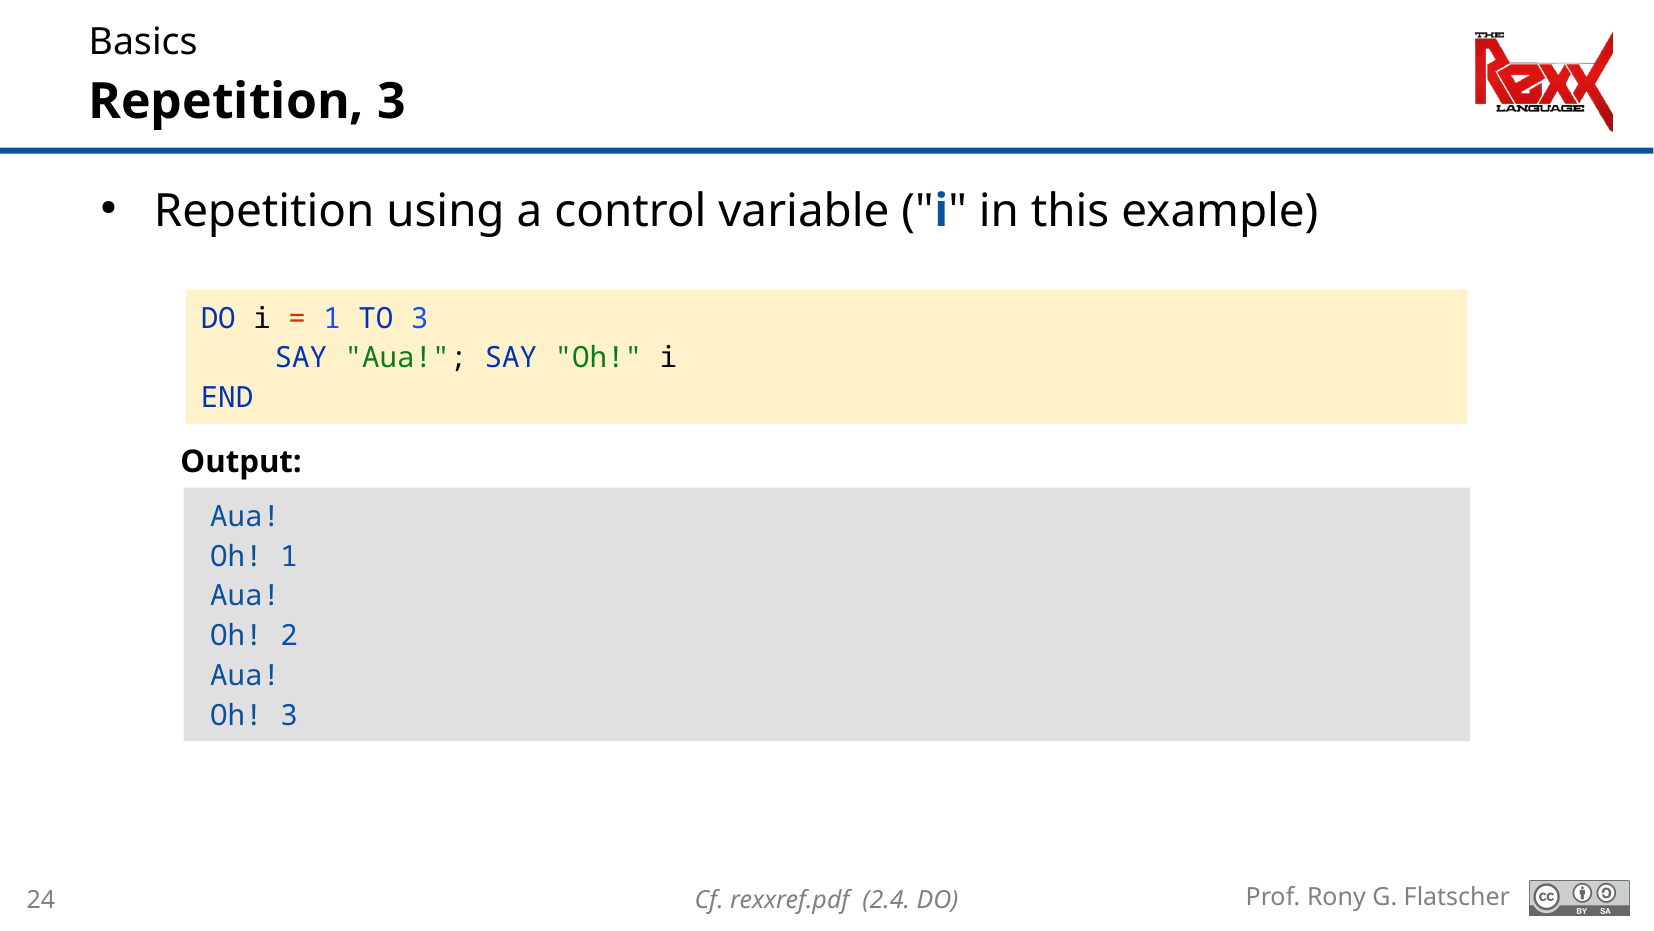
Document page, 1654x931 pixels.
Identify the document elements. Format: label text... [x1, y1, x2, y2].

text_box Output: [165, 431, 332, 487]
text_box DO i = 1 TO 3 SAY "Aua!"; SAY "Oh!" i END [186, 289, 1468, 419]
text_box Cf. rexxref.pdf (2.4. DO) [0, 874, 1654, 922]
list Repetition using a control variable ("i" in this example) [82, 177, 1571, 266]
title Basics Repetition, 3 [29, 0, 1654, 148]
text_box Aua! Oh! 1 Aua! Oh! 2 Aua! Oh! 3 [183, 487, 1470, 731]
